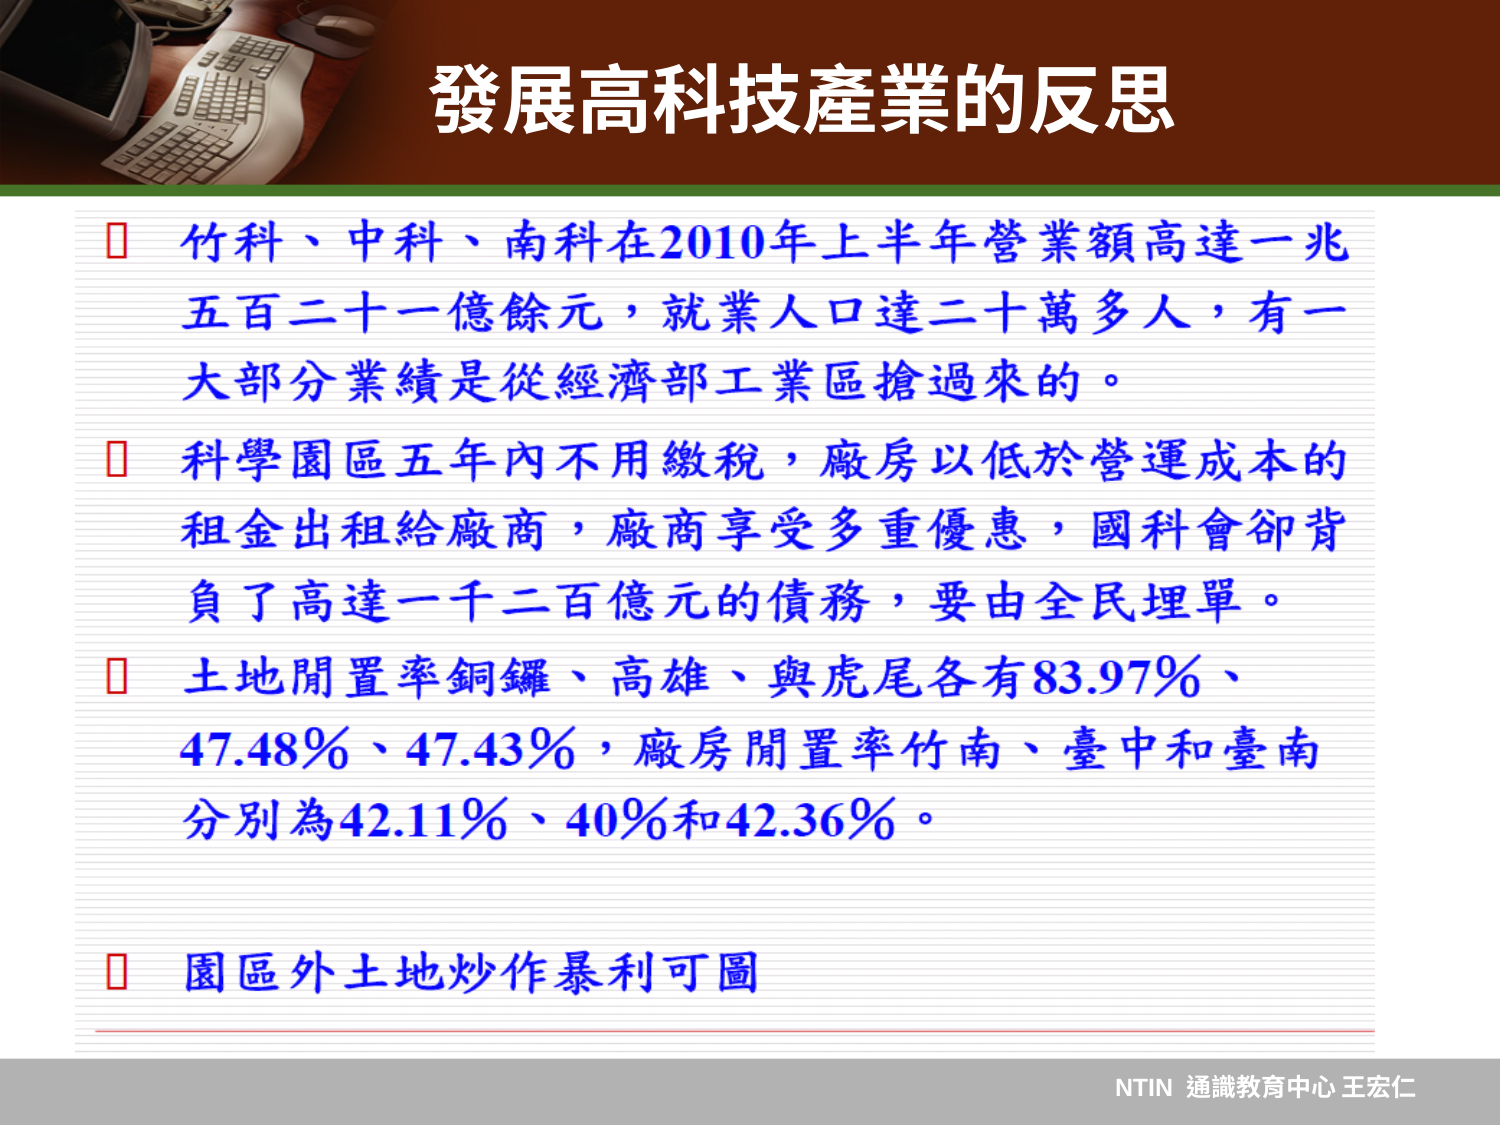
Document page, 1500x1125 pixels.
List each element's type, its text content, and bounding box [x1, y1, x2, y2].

chart [75, 204, 1375, 1055]
picture [0, 0, 1500, 184]
text_box NTIN 通識教育中心 王宏仁 [962, 1063, 1438, 1114]
title 發展高科技產業的反思 [412, 45, 1500, 138]
